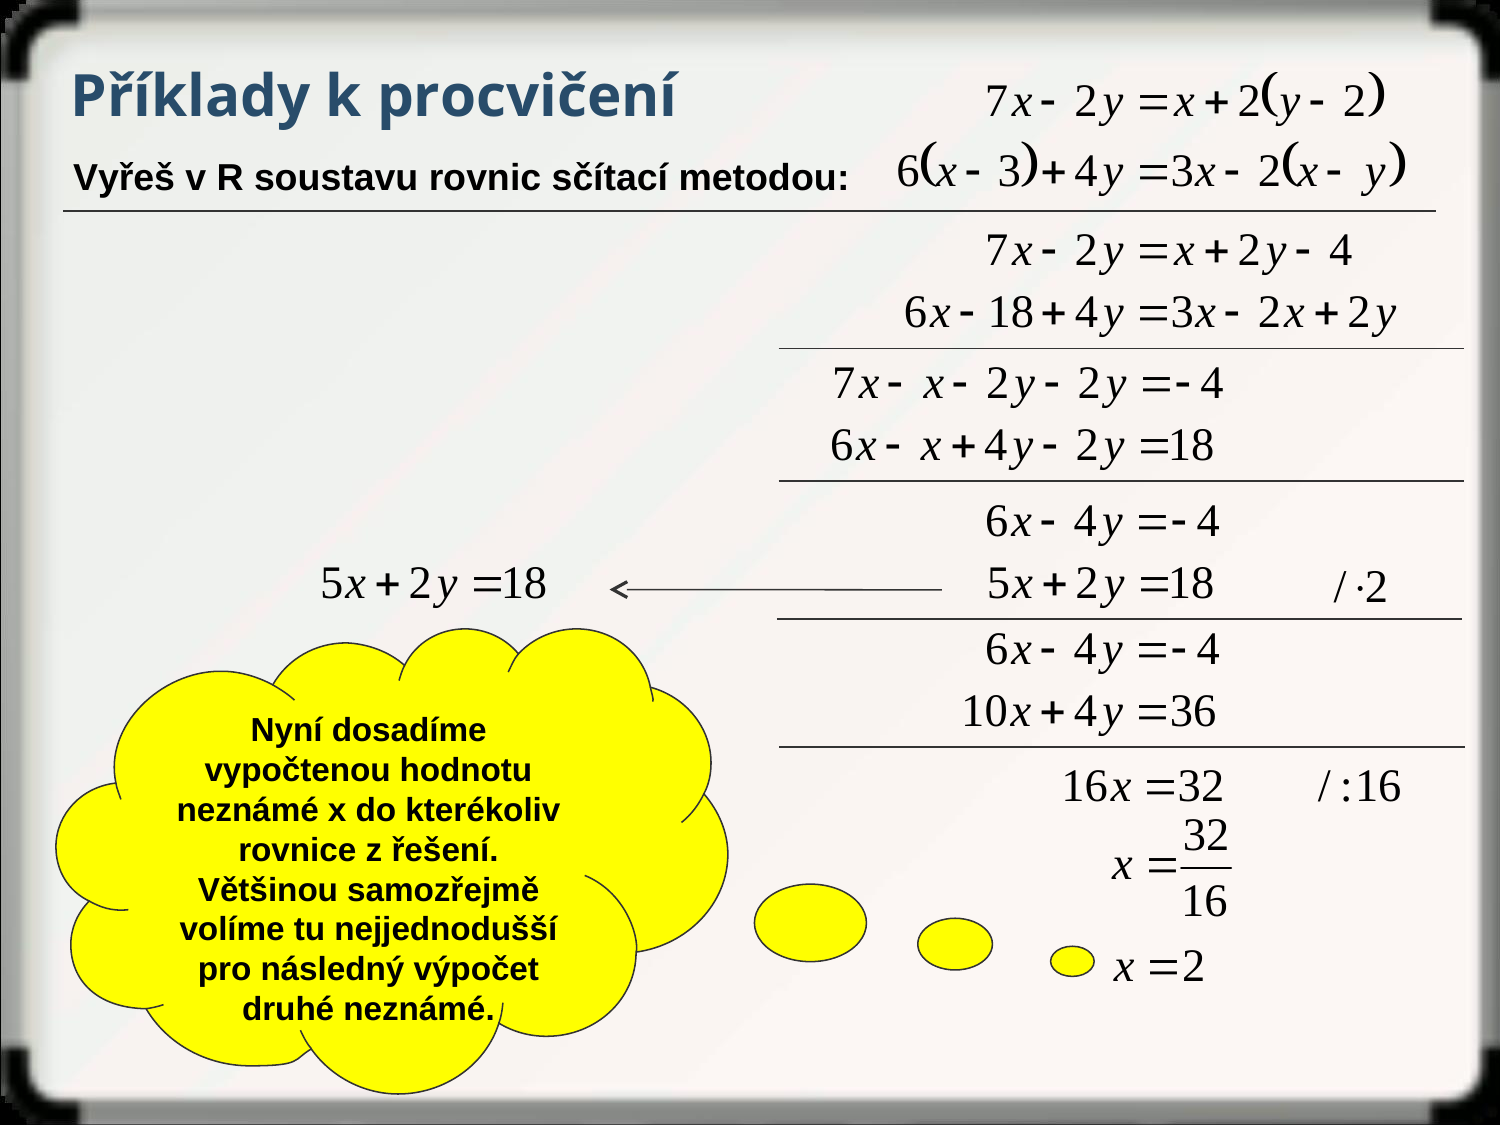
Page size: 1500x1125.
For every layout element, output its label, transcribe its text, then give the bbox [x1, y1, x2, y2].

chart [1310, 758, 1408, 813]
text_box Nyní dosadíme vypočtenou hodnotu neznámé x do kterékoliv rovnice z řešení. Většinou samozřejmě volíme tu nejjednodušší pro následný výpočet druhé neznámé. [754, 884, 867, 962]
chart [890, 72, 1407, 205]
chart [314, 555, 555, 618]
chart [978, 493, 1227, 618]
picture [0, 0, 1500, 1125]
chart [1059, 758, 1243, 927]
text_box Nyní dosadíme vypočtenou hodnotu neznámé x do kterékoliv rovnice z řešení. Většinou samozřejmě volíme tu nejjednodušší pro následný výpočet druhé neznámé. [917, 918, 993, 970]
text_box Příklady k procvičení [55, 54, 1391, 149]
chart [823, 355, 1233, 480]
text_box Nyní dosadíme vypočtenou hodnotu neznámé x do kterékoliv rovnice z řešení. Většinou samozřejmě volíme tu nejjednodušší pro následný výpočet druhé neznámé. [55, 628, 728, 1094]
chart [897, 222, 1406, 347]
chart [1325, 559, 1396, 614]
chart [1104, 939, 1213, 994]
chart [959, 621, 1227, 746]
text_box Vyřeš v R soustavu rovnic sčítací metodou: [58, 128, 1410, 223]
